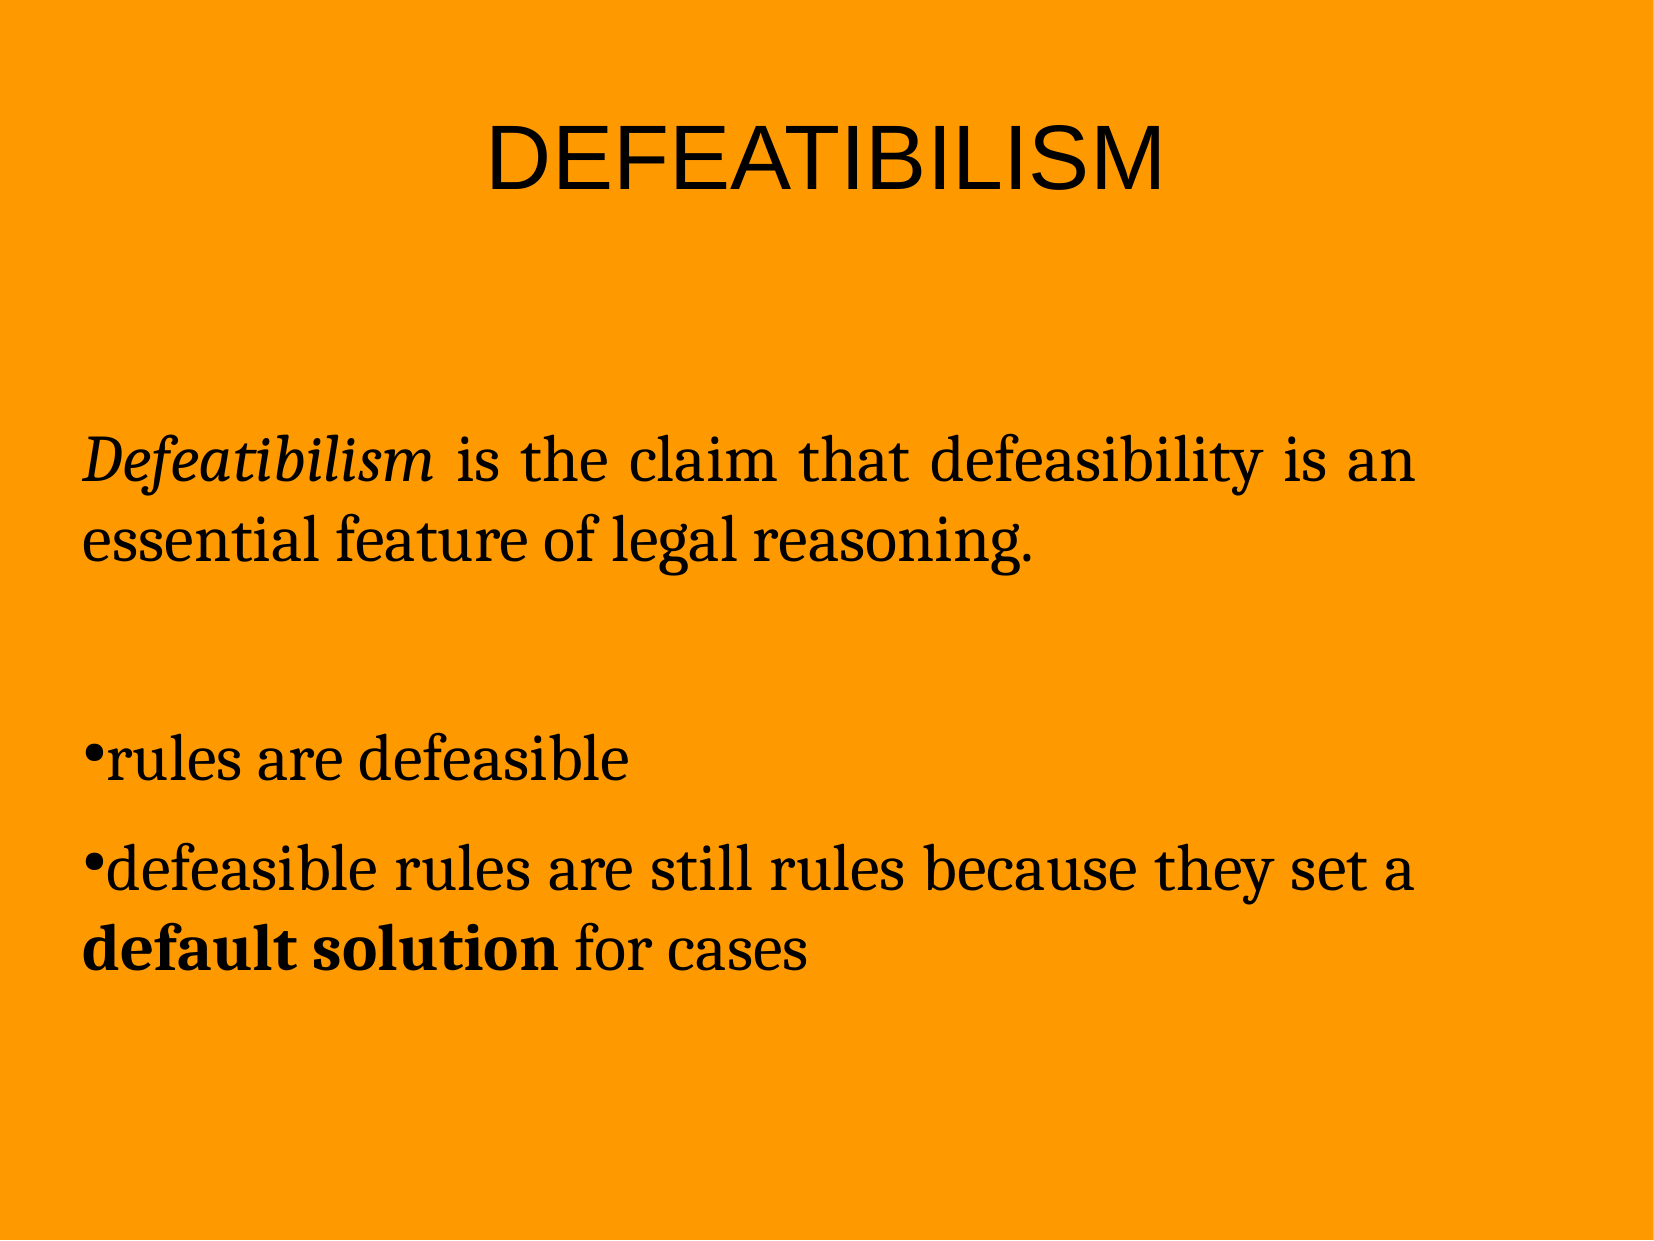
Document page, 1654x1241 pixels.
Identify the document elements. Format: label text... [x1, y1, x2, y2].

list Defeatibilism is the claim that defeasibility is an essential feature of legal reasoning. rules are defeasible defeasible rules are still rules because they set a default solution for cases [82, 290, 1571, 1109]
title DEFEATIBILISM [82, 49, 1571, 257]
